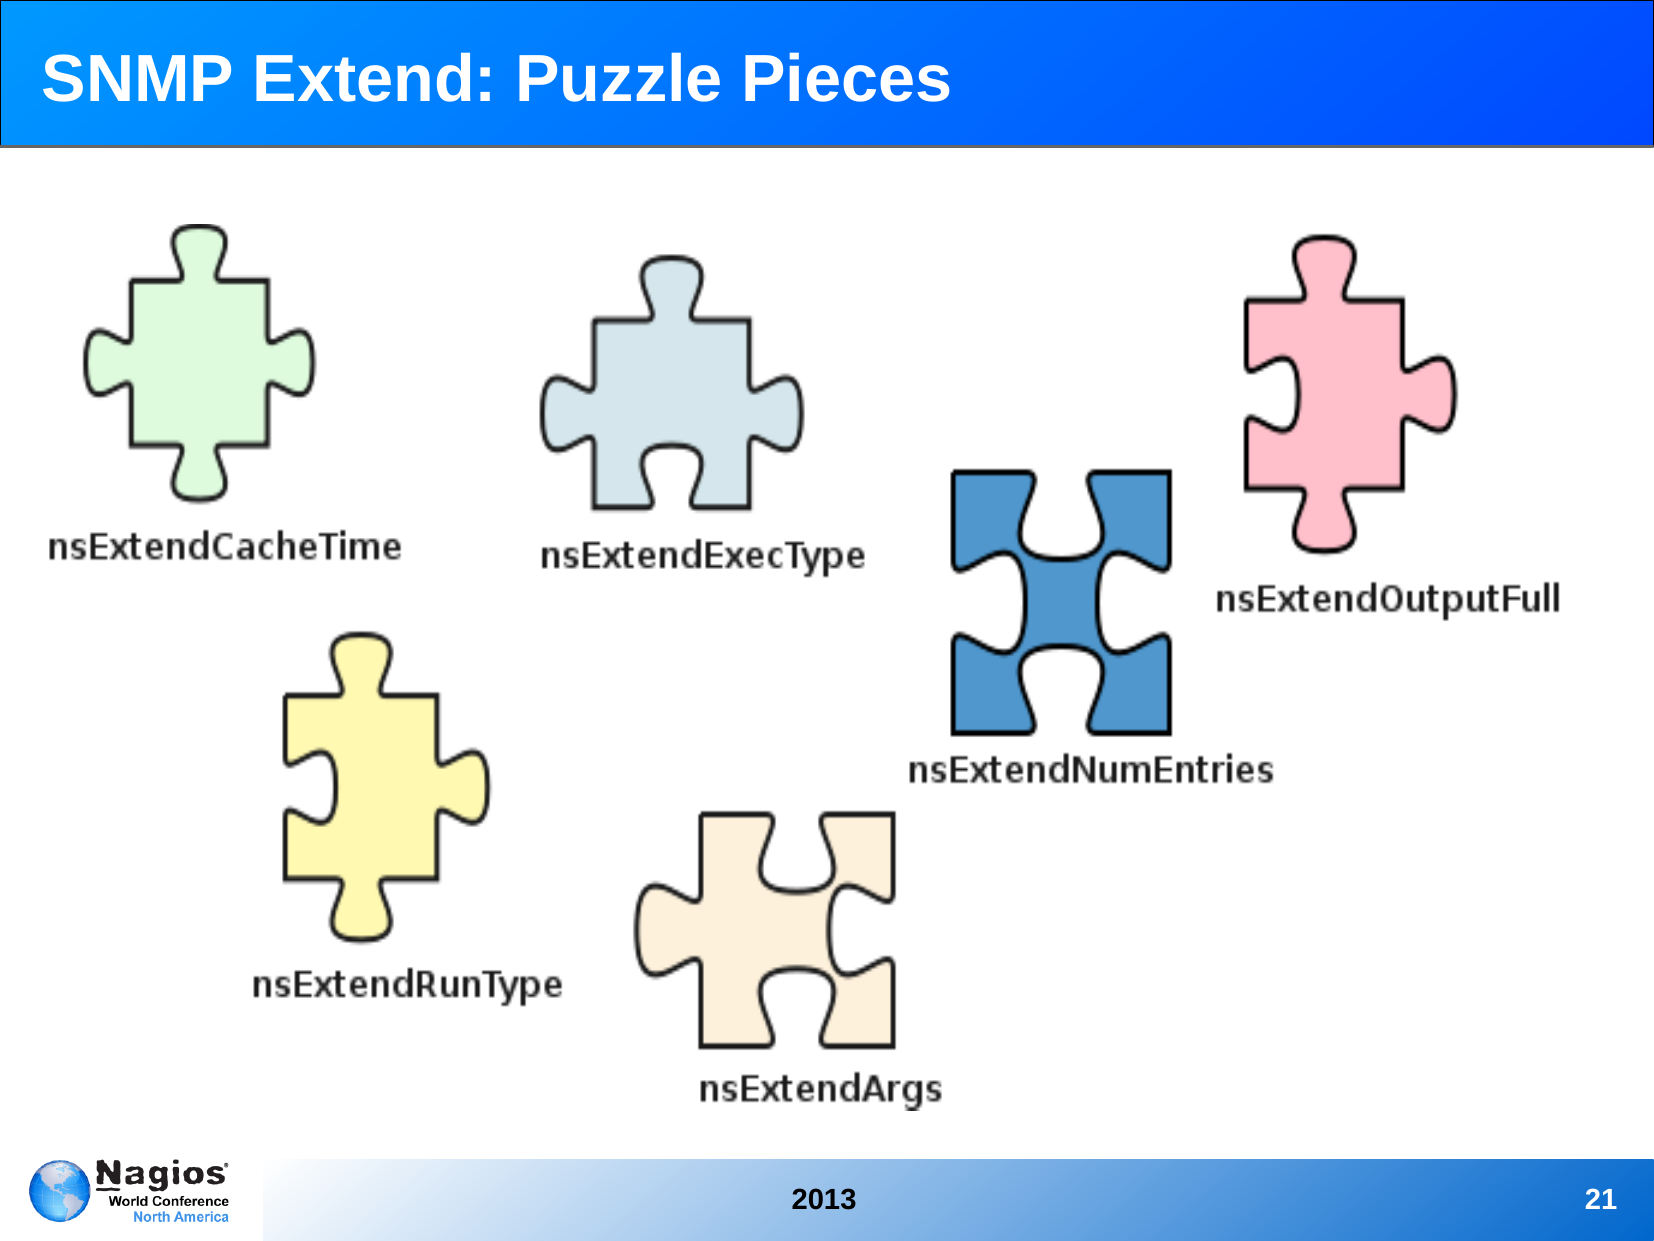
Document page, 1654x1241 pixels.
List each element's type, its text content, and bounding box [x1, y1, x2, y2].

title SNMP Extend: Puzzle Pieces [41, 36, 1248, 120]
picture [48, 224, 1569, 1111]
picture [29, 1159, 229, 1235]
